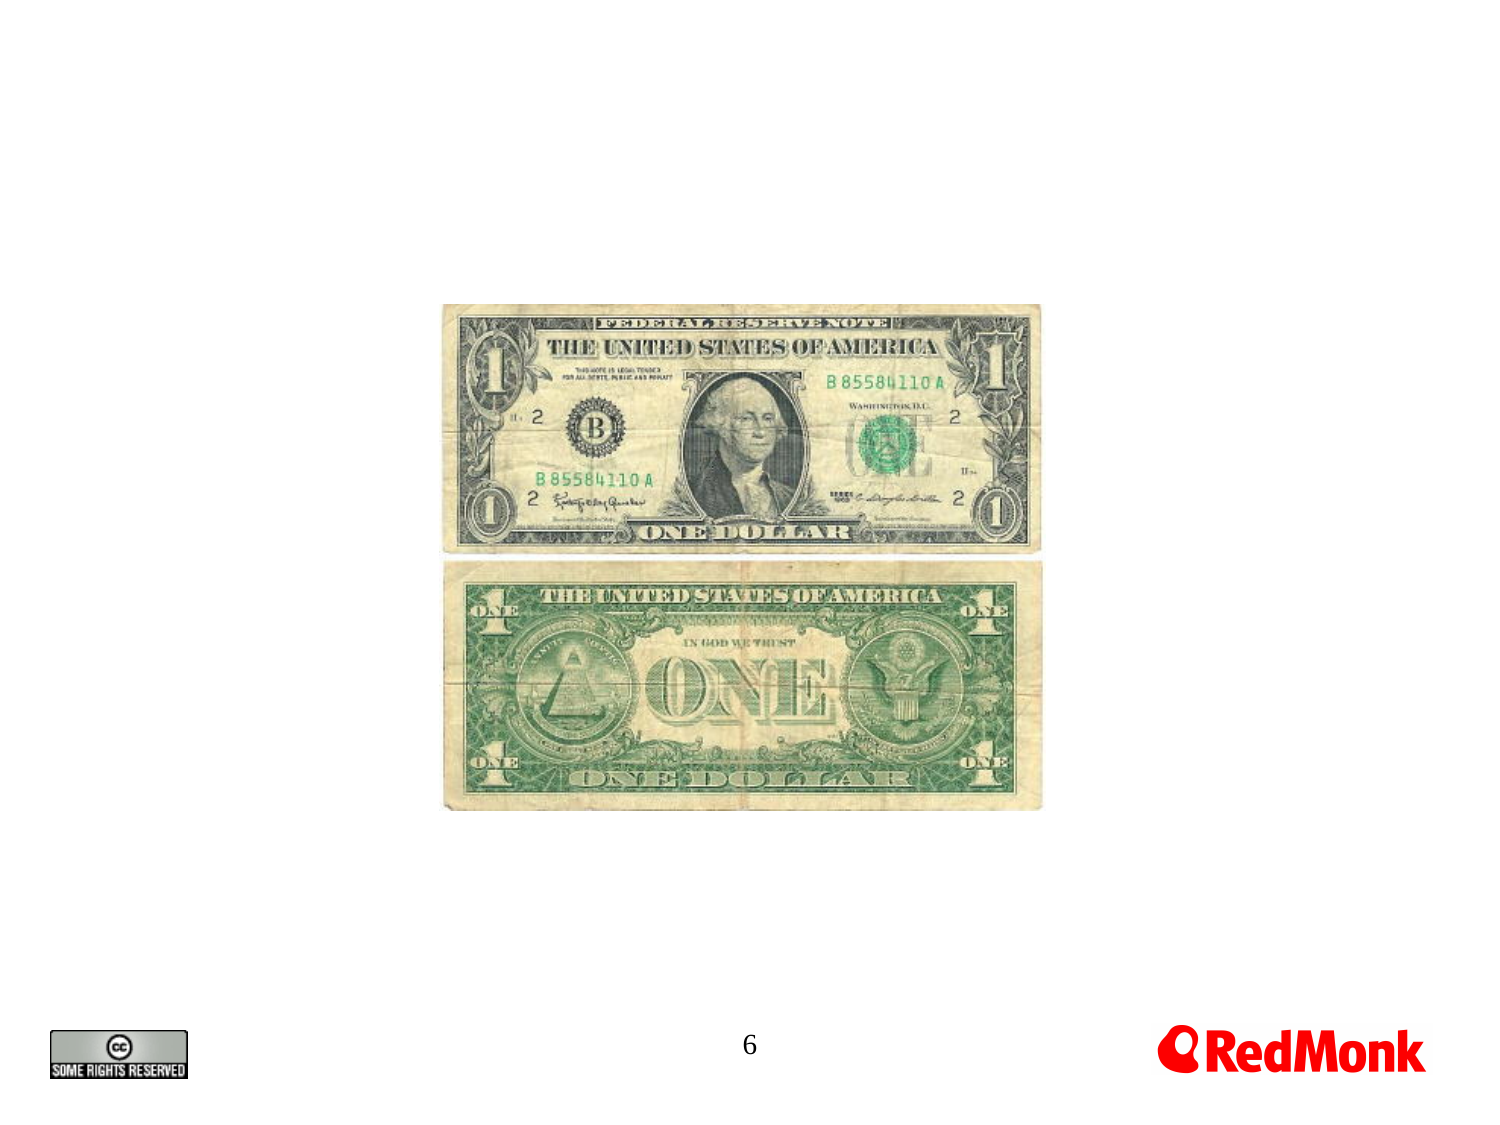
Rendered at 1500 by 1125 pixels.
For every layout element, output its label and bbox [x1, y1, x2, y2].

picture [50, 1030, 188, 1079]
picture [1151, 1023, 1433, 1075]
picture [439, 304, 1046, 811]
